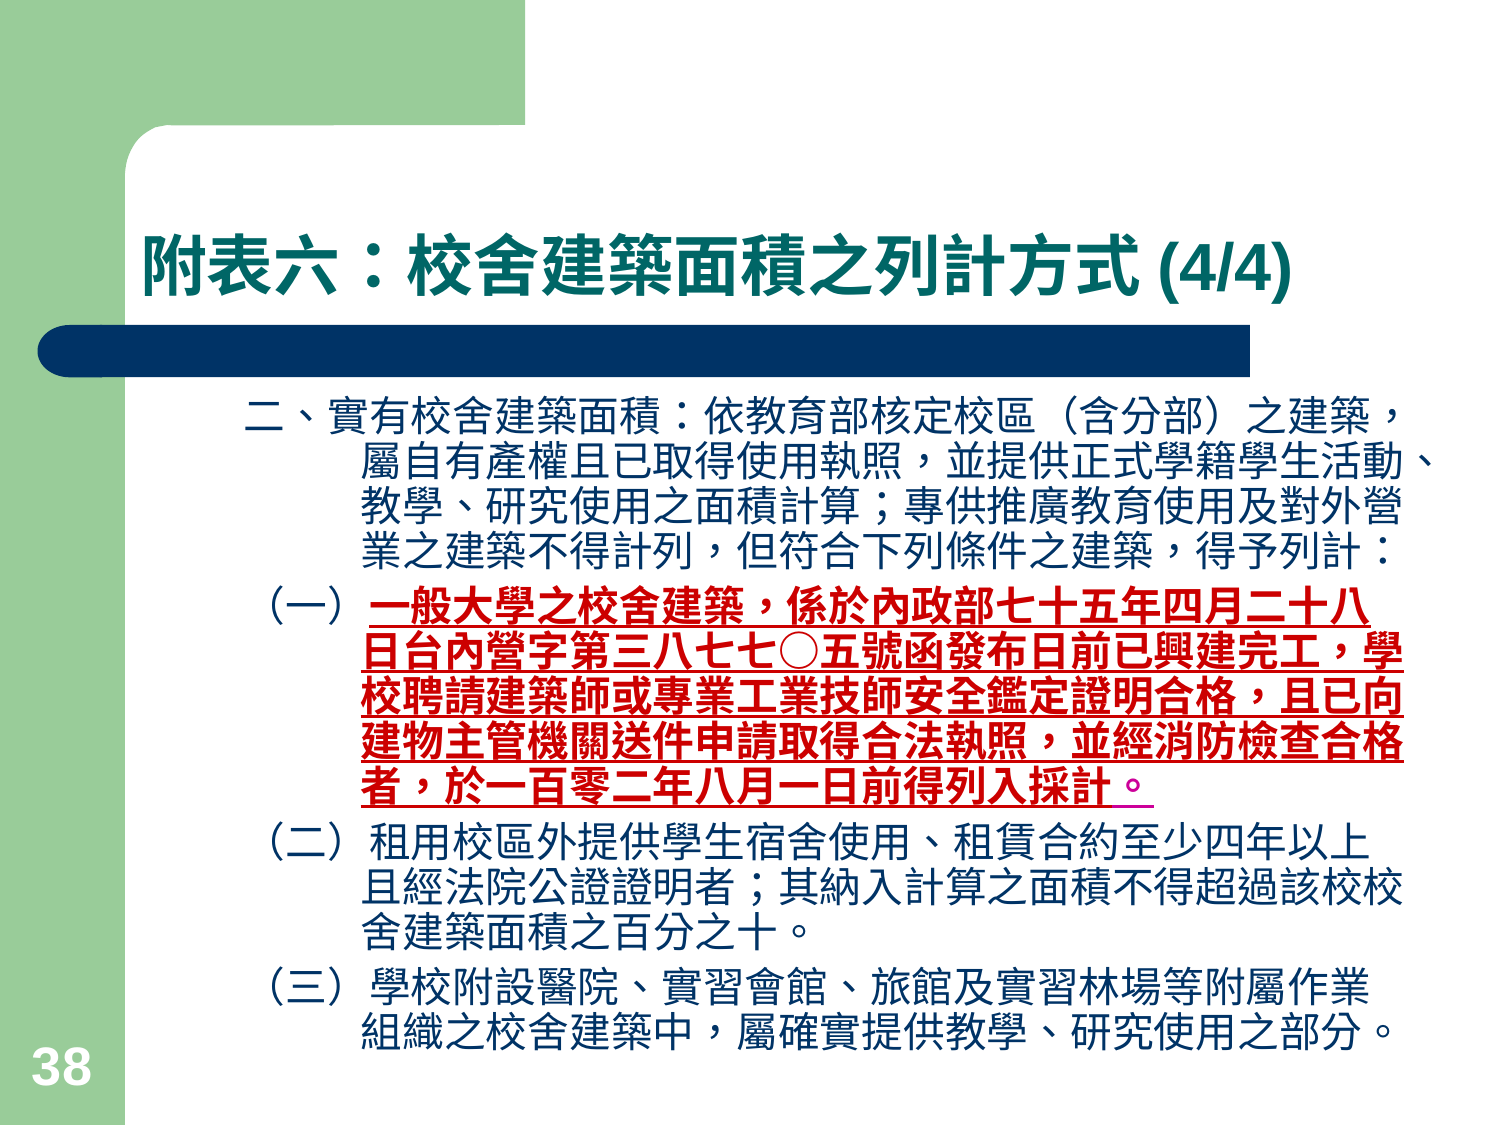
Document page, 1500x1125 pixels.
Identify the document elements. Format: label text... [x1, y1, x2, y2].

title 附表六：校舍建築面積之列計方式(4/4) [125, 125, 1426, 313]
text_box [13, 1023, 111, 1105]
list 二、實有校舍建築面積：依教育部核定校區（含分部）之建築，屬自有產權且已取得使用執照，並提供正式學籍學生活動、教學、研究使用之面積計算；專供推廣教育使用及對外營業之建築不得計列，但符合下列條件之建築，得予列計： （一）一般大學之校舍建築，係於內政部七十五年四月二十八日台內營字第三八七七○五號函發布日前已興建完工，學校聘請建築師或專業工業技師安全鑑定證明合格，且已向建物主管機關送件申請取得合法執照，並經消防檢查合格者，於一百零二年八月一日前得列入採計。 （二）租用校區外提供學生宿舍使用、租賃合約至少四年以上且經法院公證證明者；其納入計算之面積不得超過該校校舍建築面積之百分之十。 （三）學校附設醫院、實習會館、旅館及實習林場等附屬作業組織之校舍建築中，屬確實提供教學、研究使用之部分。 [112, 387, 1424, 1083]
